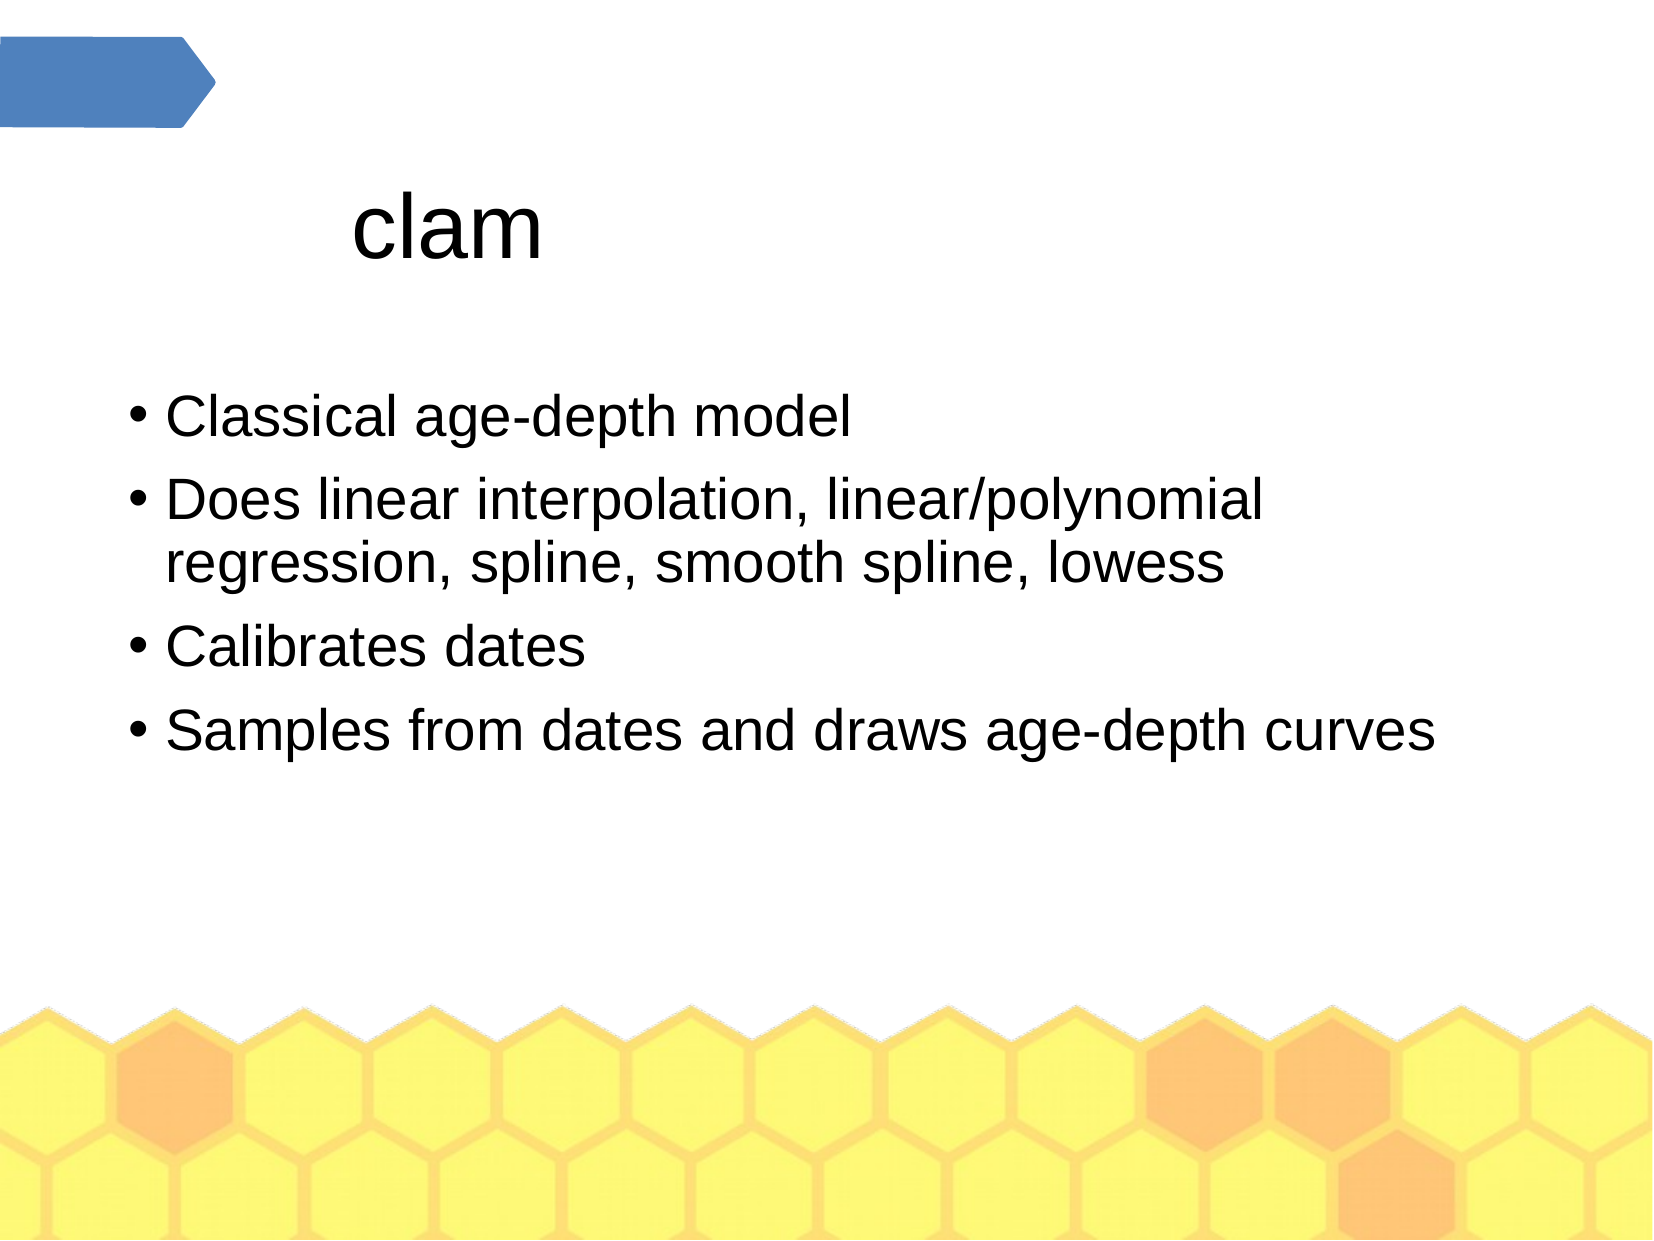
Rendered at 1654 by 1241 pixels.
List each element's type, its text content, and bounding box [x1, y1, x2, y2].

text_box Classical age-depth model Does linear interpolation, linear/polynomial regression, spline, smooth spline, lowess Calibrates dates Samples from dates and draws age-depth curves [127, 385, 1560, 1069]
text_box clam [351, 112, 1560, 344]
picture [0, 1001, 1653, 1240]
